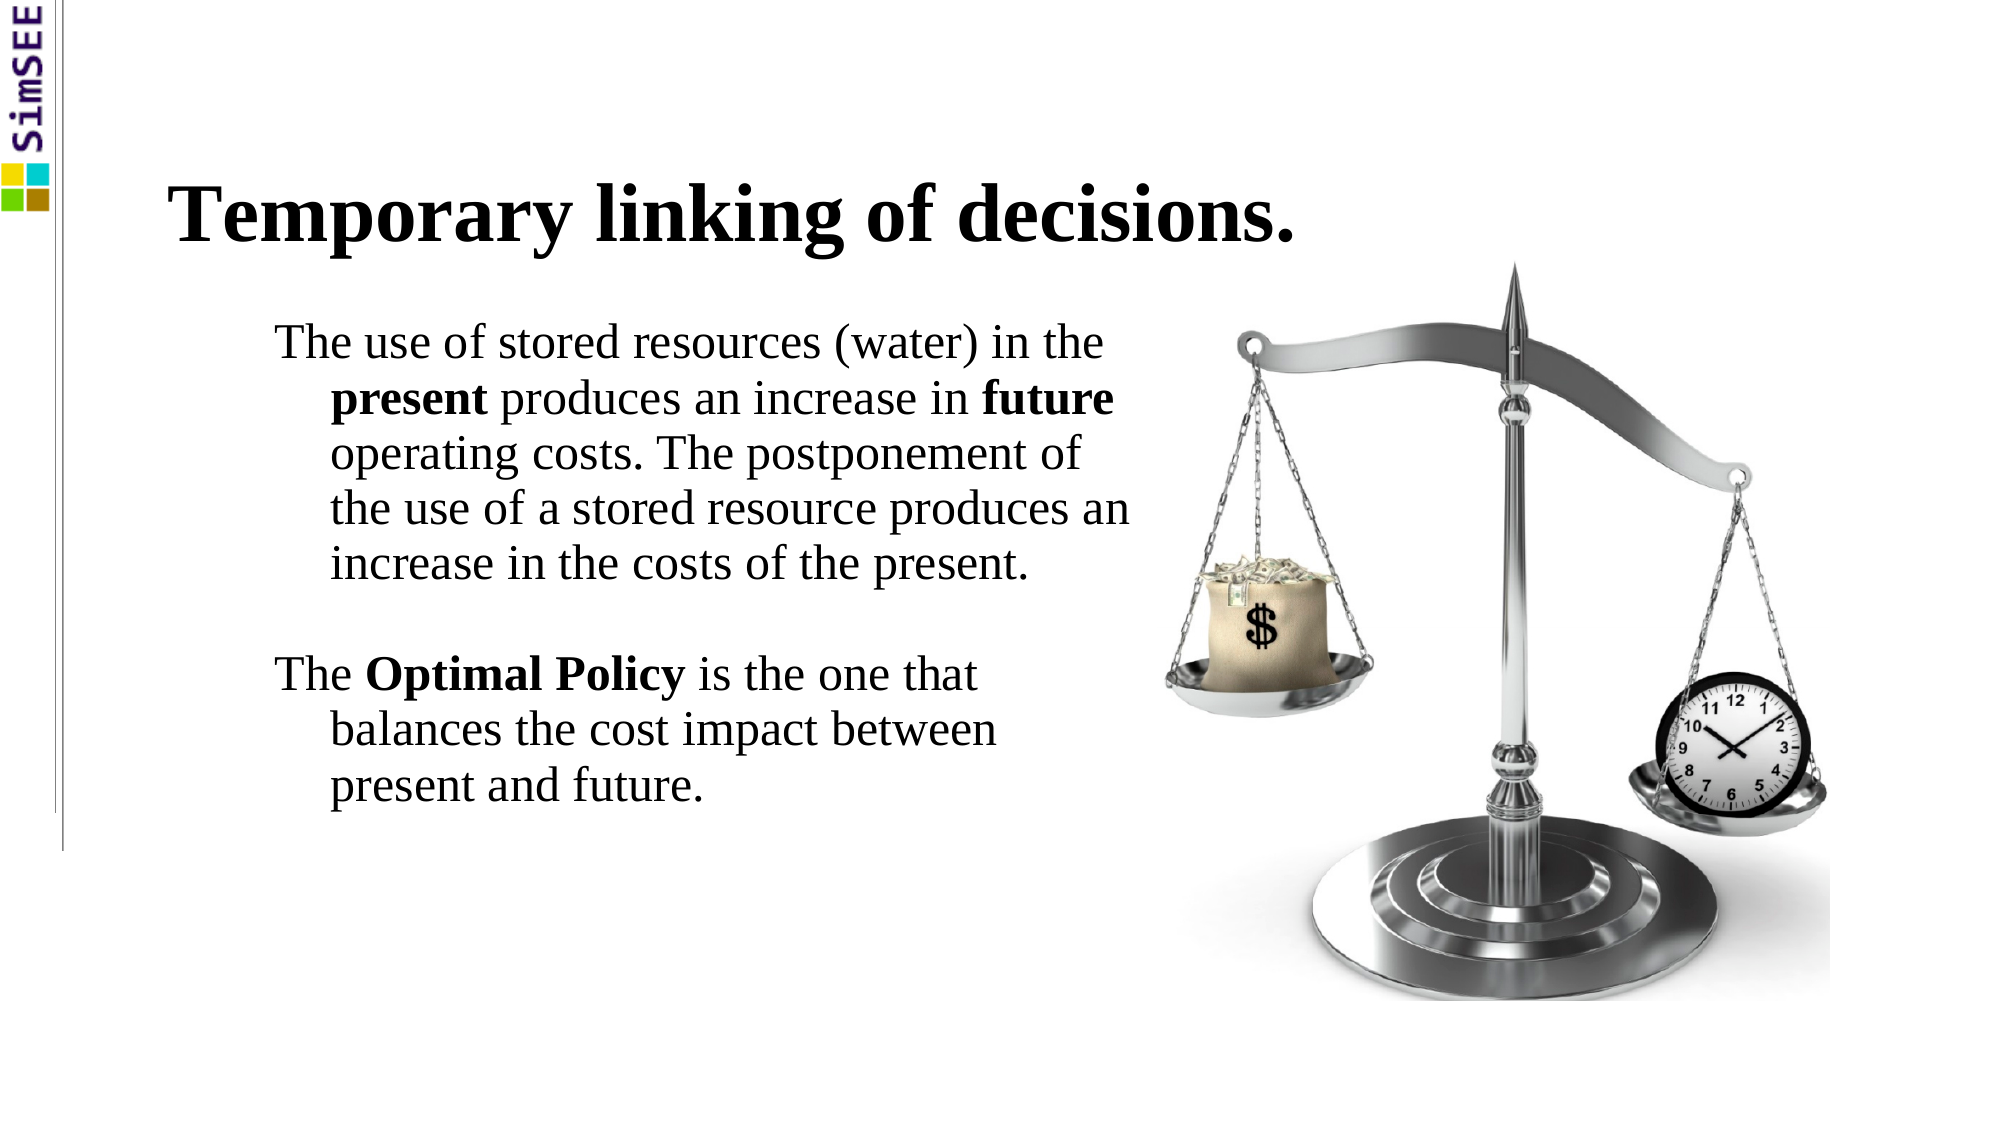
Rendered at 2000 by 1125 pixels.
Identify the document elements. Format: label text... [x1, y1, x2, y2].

picture [0, 162, 47, 213]
text_box The use of stored resources (water) in the present produces an increase in future operating costs. The postponement of the use of a stored resource produces an increase in the costs of the present. The Optimal Policy is the one that balances the cost impact between present and future. [259, 307, 1152, 927]
title Temporary linking of decisions. [47, 145, 1418, 271]
picture [0, 5, 52, 154]
picture [1157, 259, 1830, 1001]
